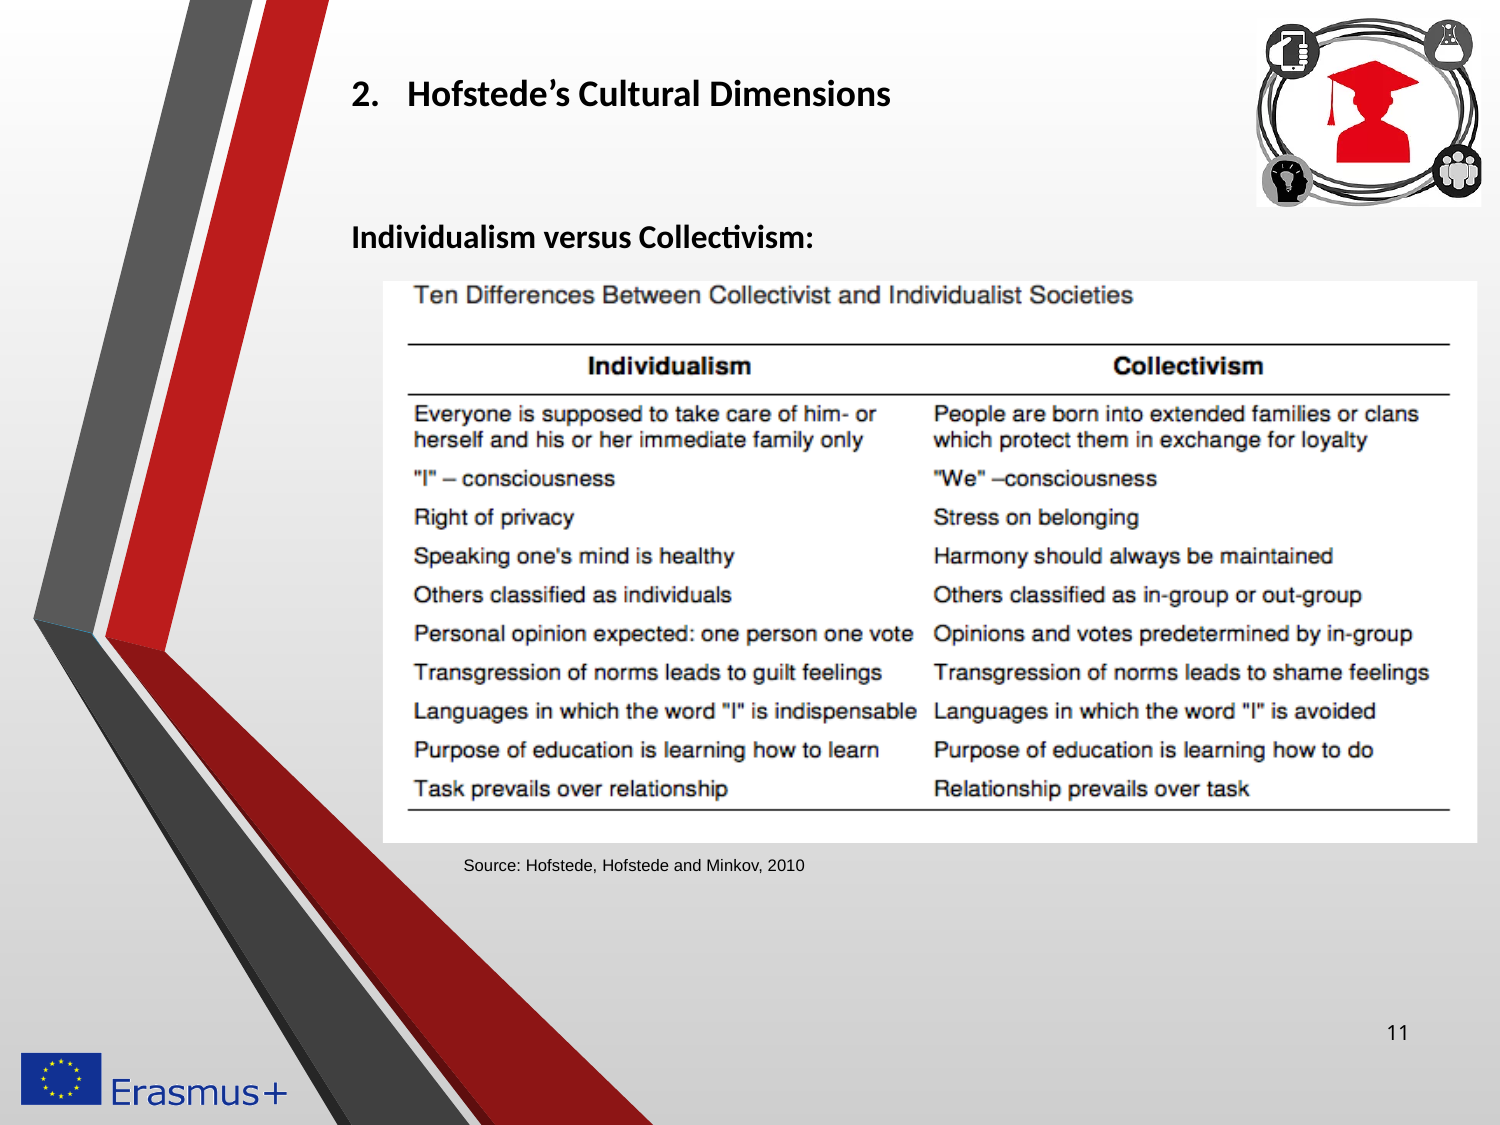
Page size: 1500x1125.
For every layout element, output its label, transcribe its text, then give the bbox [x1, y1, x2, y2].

chart [1257, 19, 1483, 209]
text_box Hofstede’s Cultural Dimensions [336, 61, 1247, 122]
text_box Source: Hofstede, Hofstede and Minkov, 2010 [448, 847, 1052, 883]
picture [382, 281, 1478, 843]
picture [5, 1037, 302, 1120]
slide_number <numer> [1357, 1003, 1425, 1064]
picture [1256, 18, 1482, 207]
text_box Individualism versus Collectivism: [336, 208, 1258, 263]
